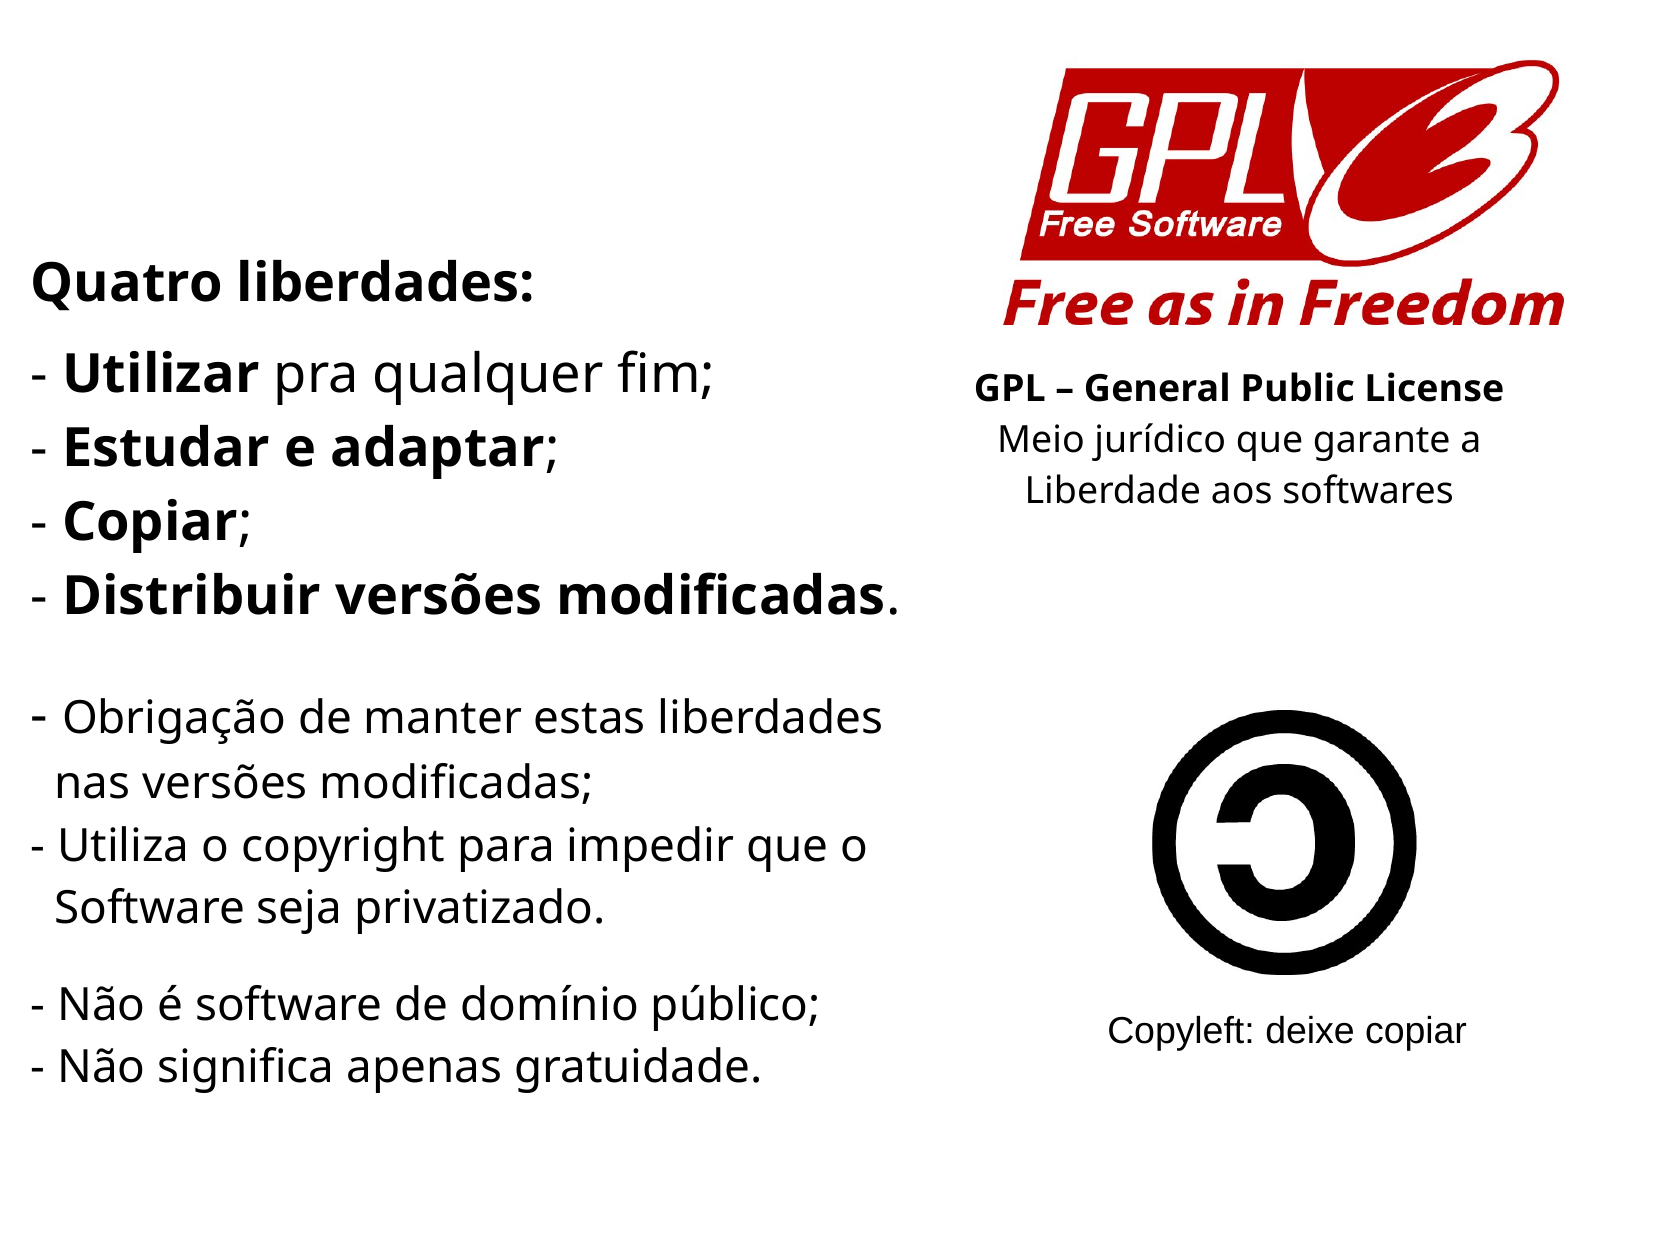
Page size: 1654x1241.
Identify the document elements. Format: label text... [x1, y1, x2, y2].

text_box Copyleft: deixe copiar [1092, 1001, 1482, 1063]
text_box Quatro liberdades: - Utilizar pra qualquer fim; - Estudar e adaptar; - Copiar; - Distribuir versões modificadas. - Obrigação de manter estas liberdades nas versões modificadas; - Utiliza o copyright para impedir que o Software seja privatizado. - Não é software de domínio público; - Não significa apenas gratuidade. [15, 236, 1034, 1093]
text_box GPL – General Public License Meio jurídico que garante a Liberdade aos softwares [1034, 354, 1595, 500]
picture [1003, 58, 1565, 325]
picture [1144, 708, 1423, 975]
